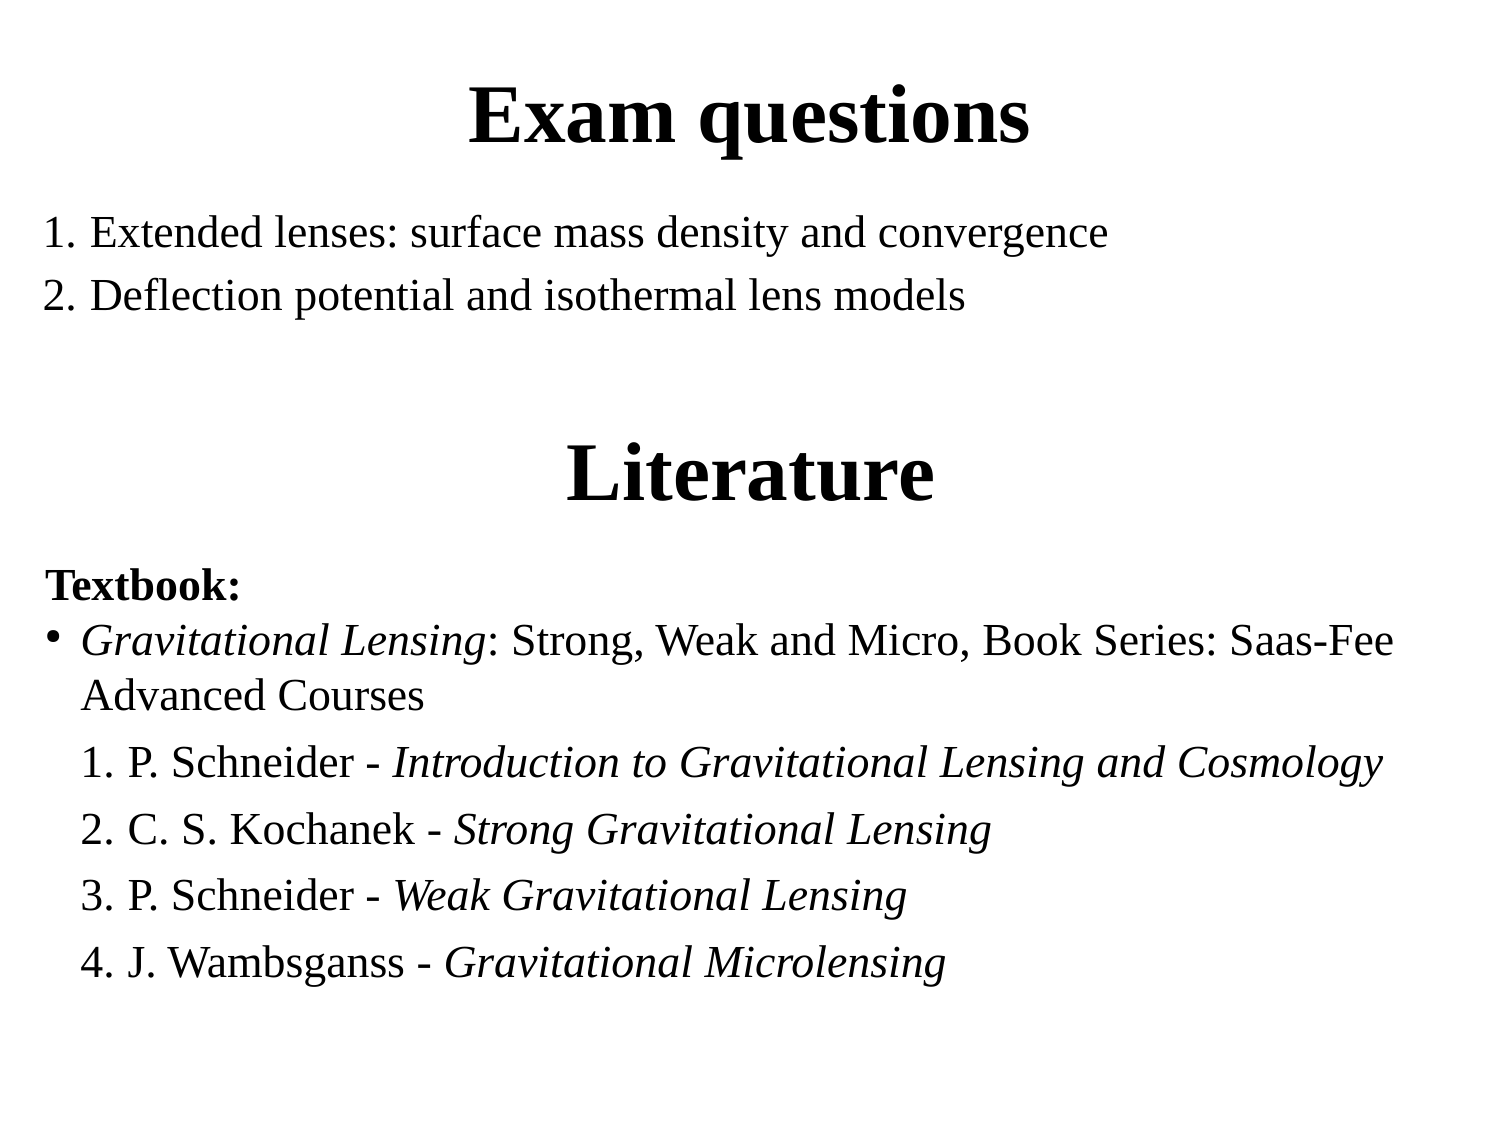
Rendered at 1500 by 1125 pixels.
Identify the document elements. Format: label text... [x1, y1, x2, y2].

title Exam questions [75, 56, 1425, 162]
list Extended lenses: surface mass density and convergence Deflection potential and isothermal lens models [27, 185, 1471, 334]
list Textbook: Gravitational Lensing: Strong, Weak and Micro, Book Series: Saas-Fee Advanced Courses P. Schneider - Introduction to Gravitational Lensing and Cosmology C. S. Kochanek - Strong Gravitational Lensing P. Schneider - Weak Gravitational Lensing J. Wambsganss - Gravitational Microlensing [30, 547, 1471, 1048]
title Literature [76, 427, 1426, 508]
